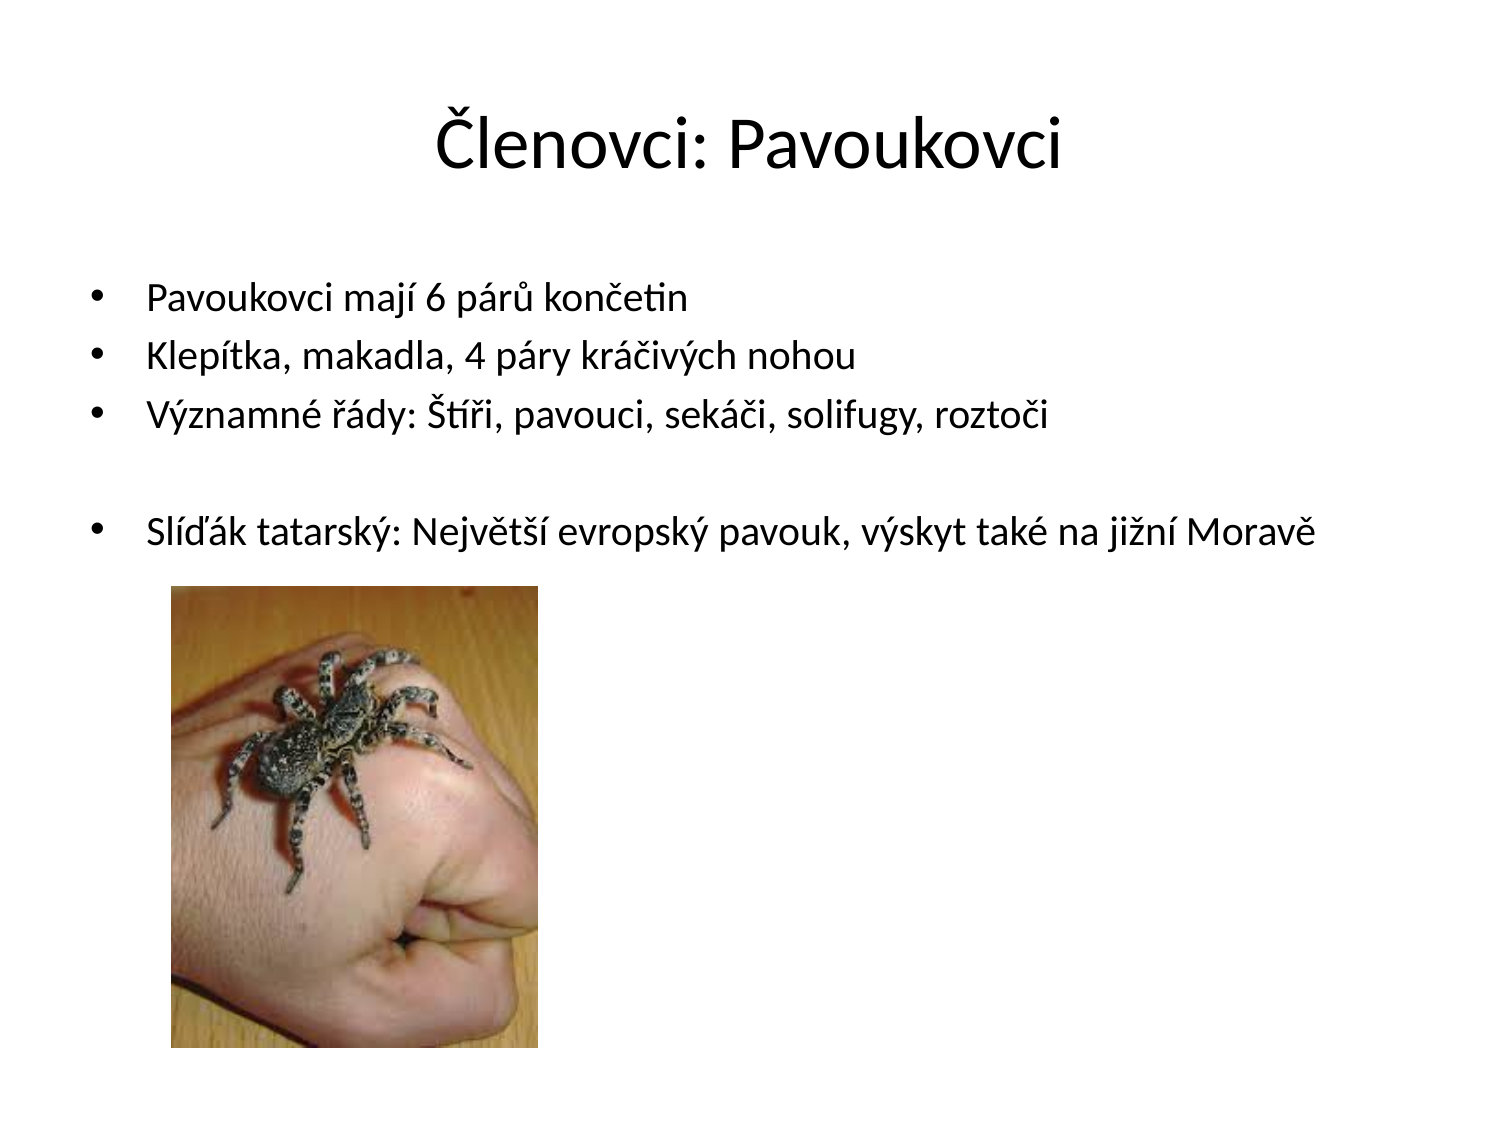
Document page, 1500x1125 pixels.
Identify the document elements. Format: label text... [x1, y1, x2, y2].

list Pavoukovci mají 6 párů končetin Klepítka, makadla, 4 páry kráčivých nohou Významné řády: Štíři, pavouci, sekáči, solifugy, roztoči Slíďák tatarský: Největší evropský pavouk, výskyt také na jižní Moravě [75, 262, 1425, 1005]
picture [171, 586, 538, 1048]
title Členovci: Pavoukovci [75, 45, 1425, 233]
